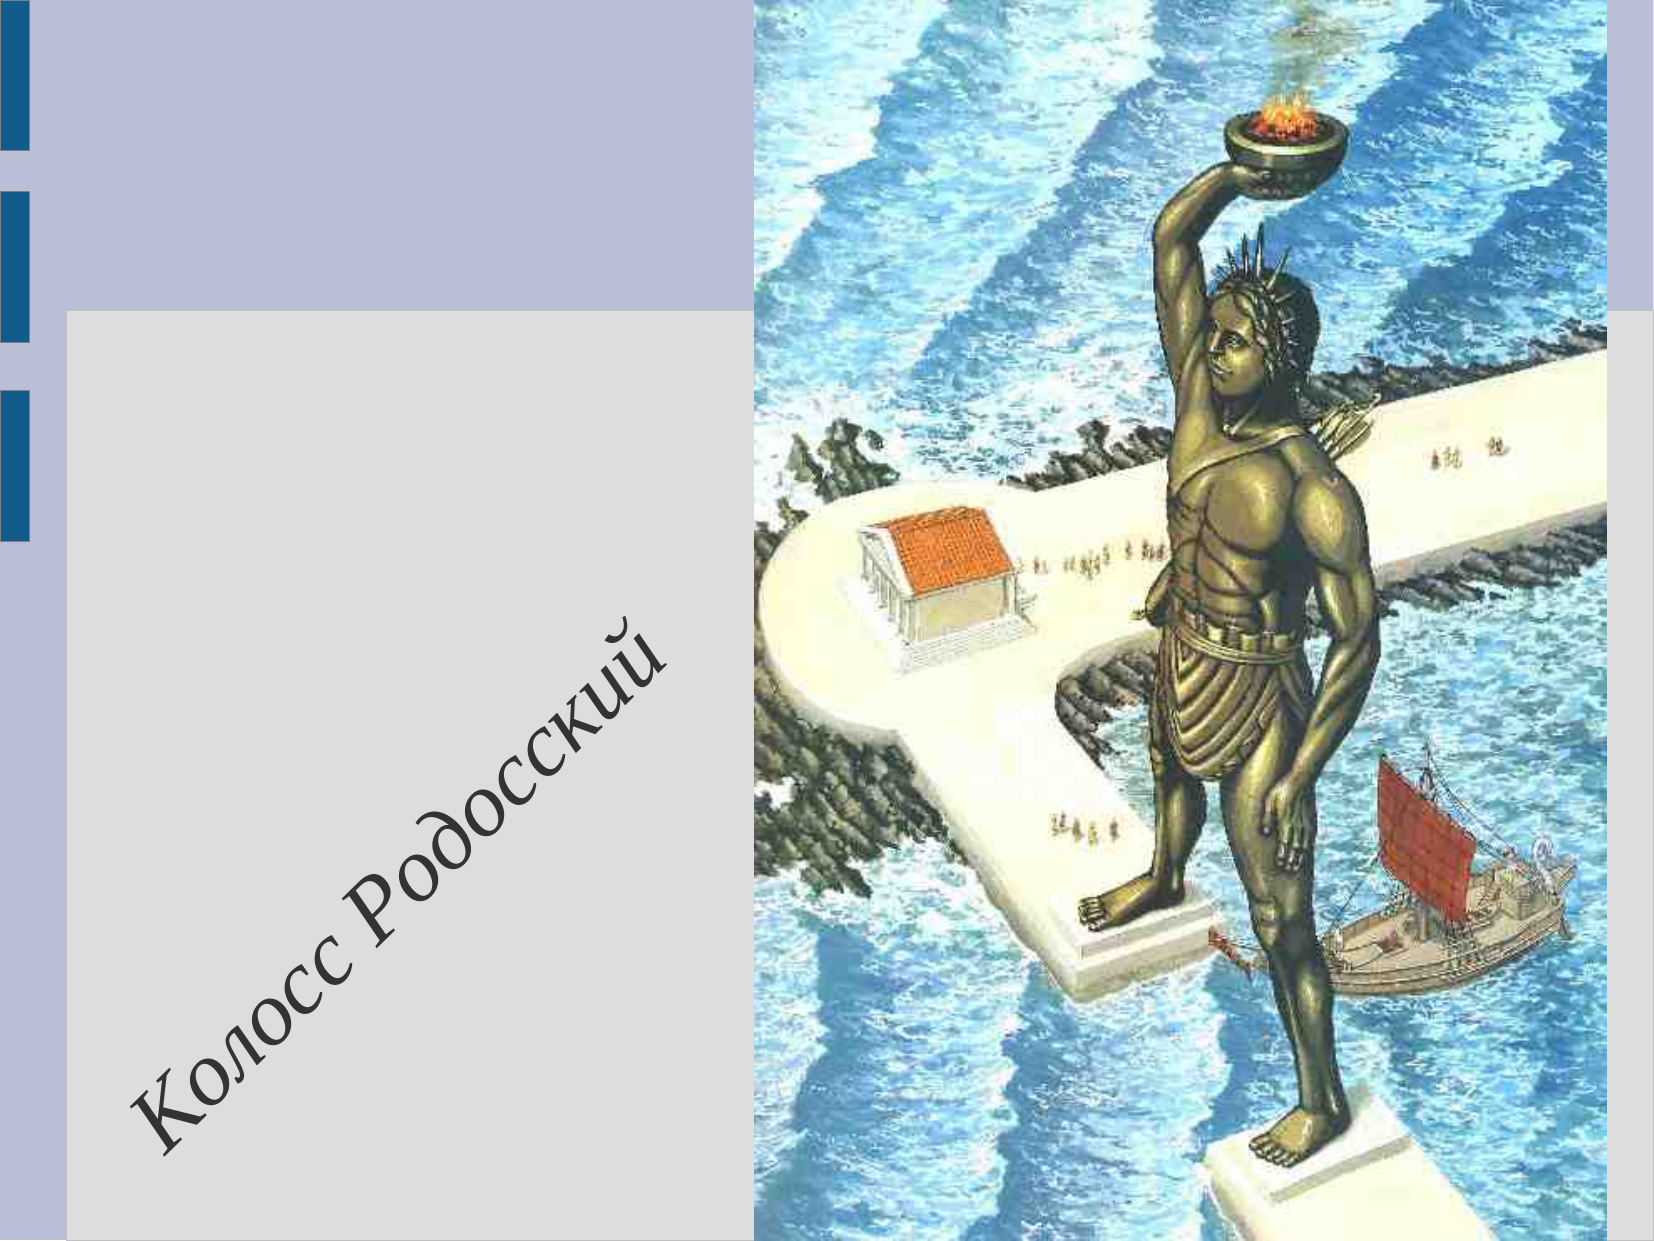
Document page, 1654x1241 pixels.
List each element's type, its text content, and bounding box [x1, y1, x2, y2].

title Колосс Родосский [70, 389, 754, 1209]
picture [754, 0, 1607, 1241]
